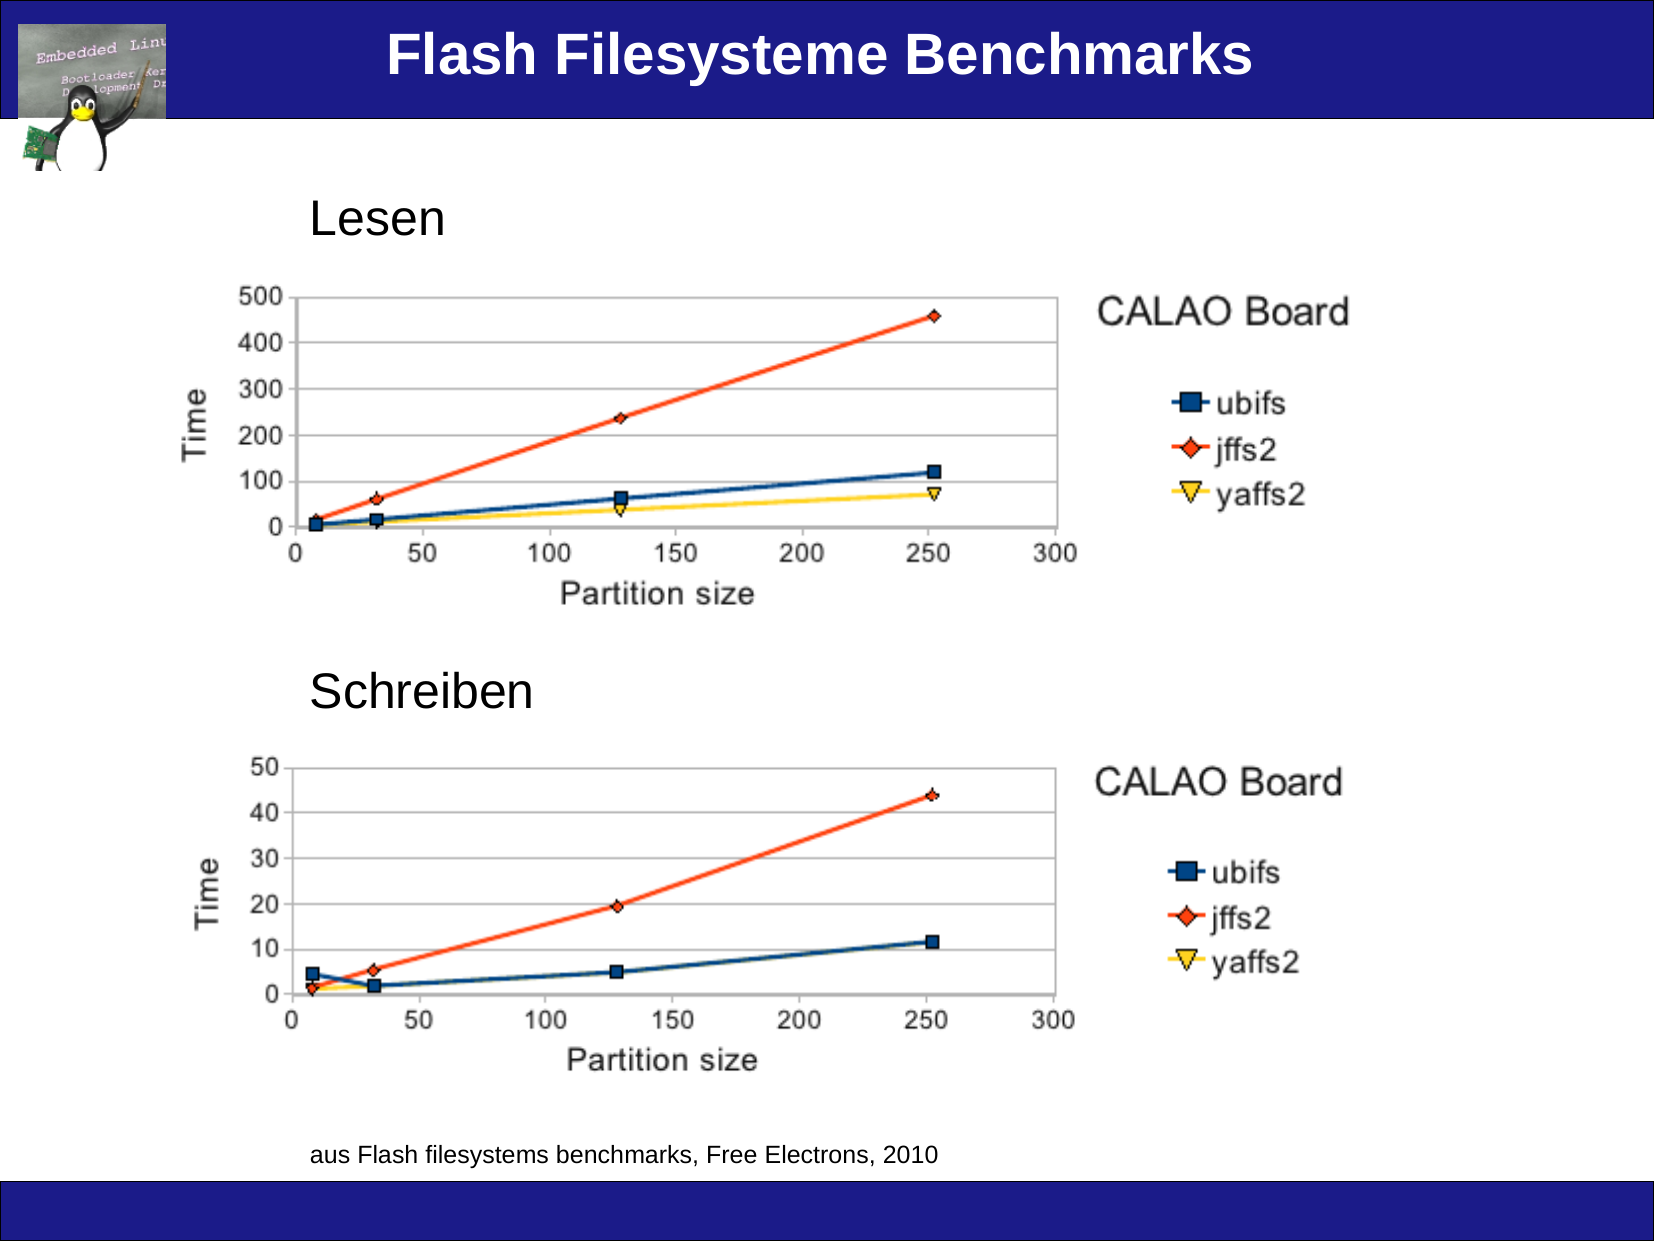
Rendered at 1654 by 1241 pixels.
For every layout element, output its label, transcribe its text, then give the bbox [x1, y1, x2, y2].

picture [183, 742, 1359, 1089]
text_box aus Flash filesystems benchmarks, Free Electrons, 2010 [295, 1133, 956, 1177]
picture [18, 24, 166, 171]
picture [172, 271, 1360, 617]
title Flash Filesysteme Benchmarks [76, 19, 1565, 89]
text_box Schreiben [295, 655, 550, 727]
text_box Lesen [295, 183, 461, 254]
